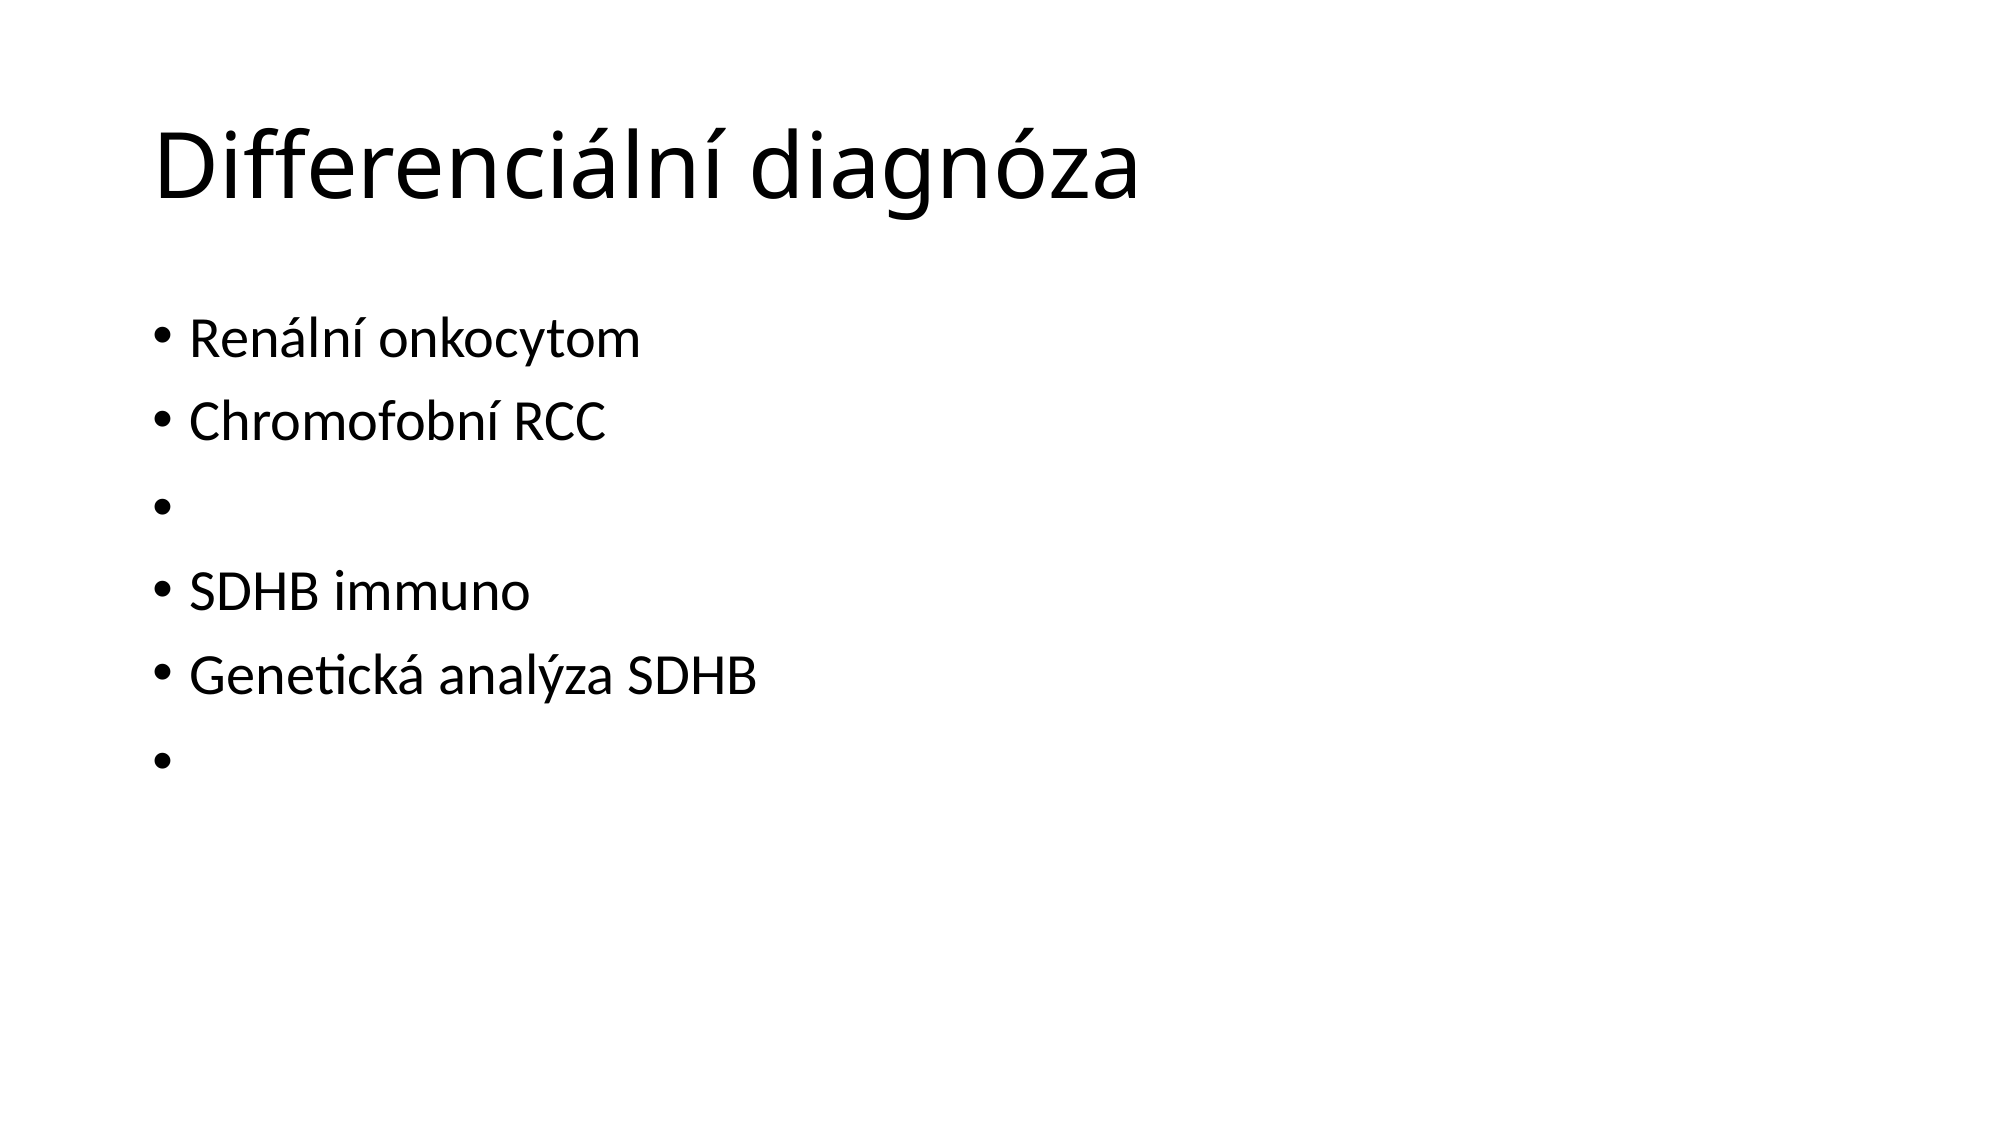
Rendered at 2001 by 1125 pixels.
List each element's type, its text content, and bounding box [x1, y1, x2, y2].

title Differenciální diagnóza [137, 59, 1863, 278]
list Renální onkocytom Chromofobní RCC SDHB immuno Genetická analýza SDHB [137, 299, 1863, 1014]
